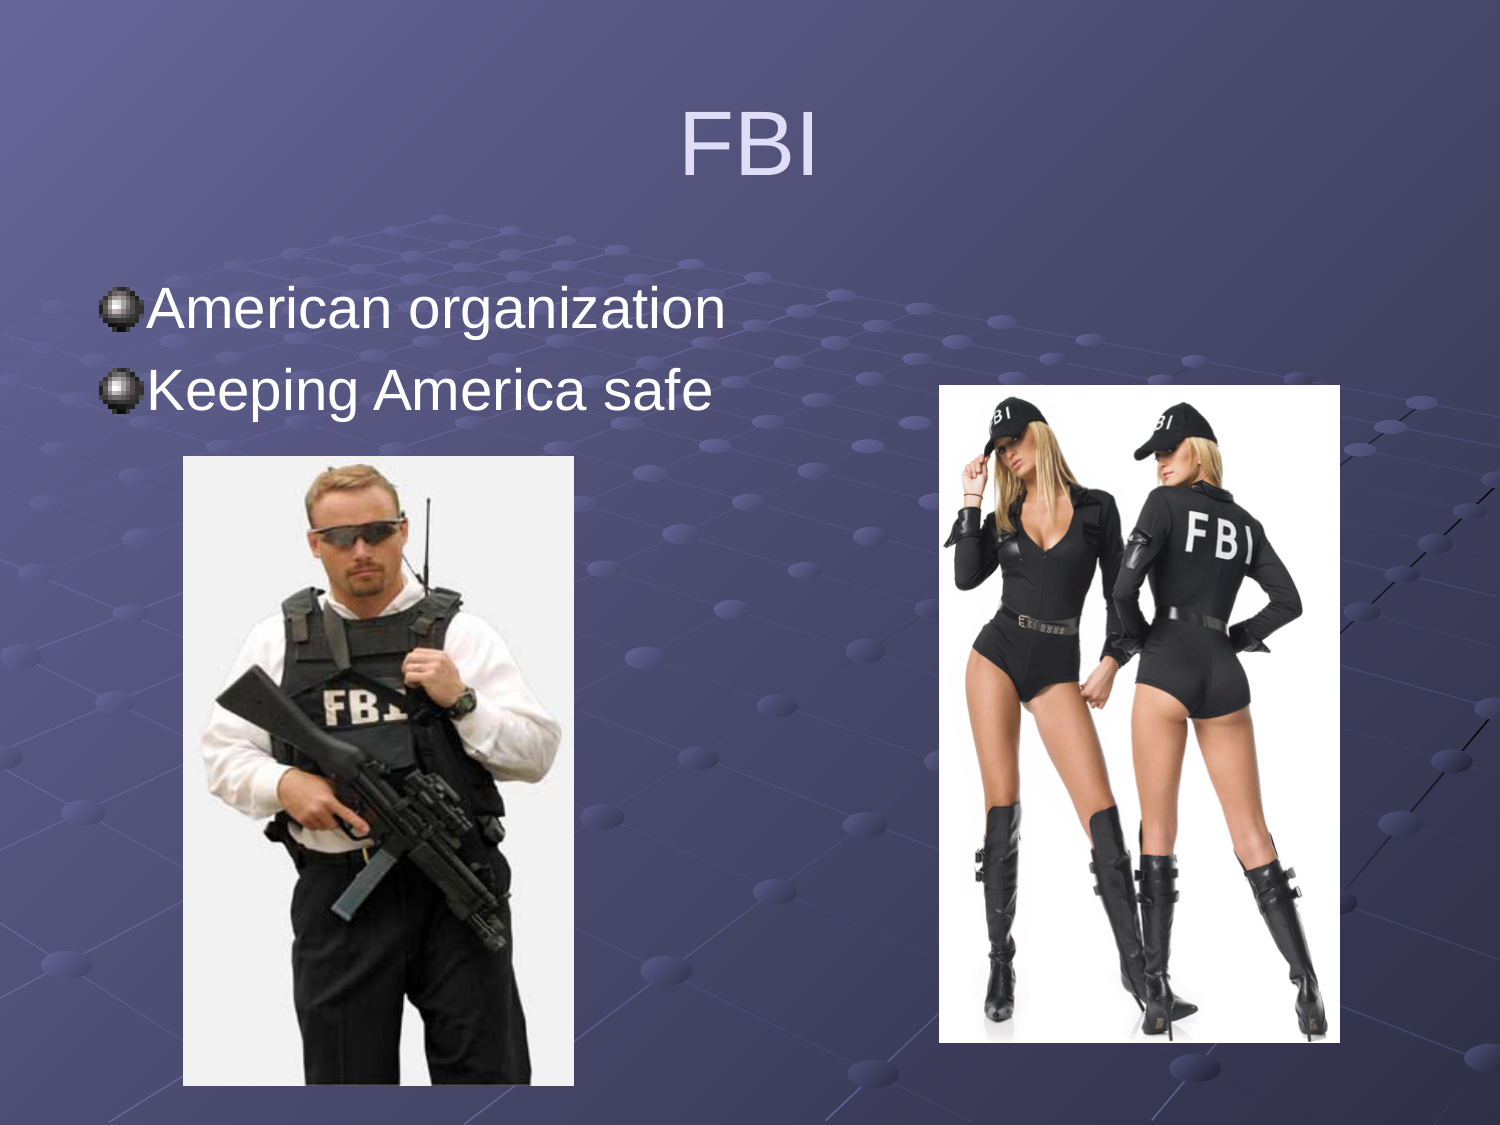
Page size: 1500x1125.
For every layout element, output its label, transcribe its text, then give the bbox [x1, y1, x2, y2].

picture [183, 456, 574, 1086]
picture [939, 385, 1340, 1043]
title FBI [75, 45, 1425, 233]
list American organization Keeping America safe [75, 262, 1425, 1007]
